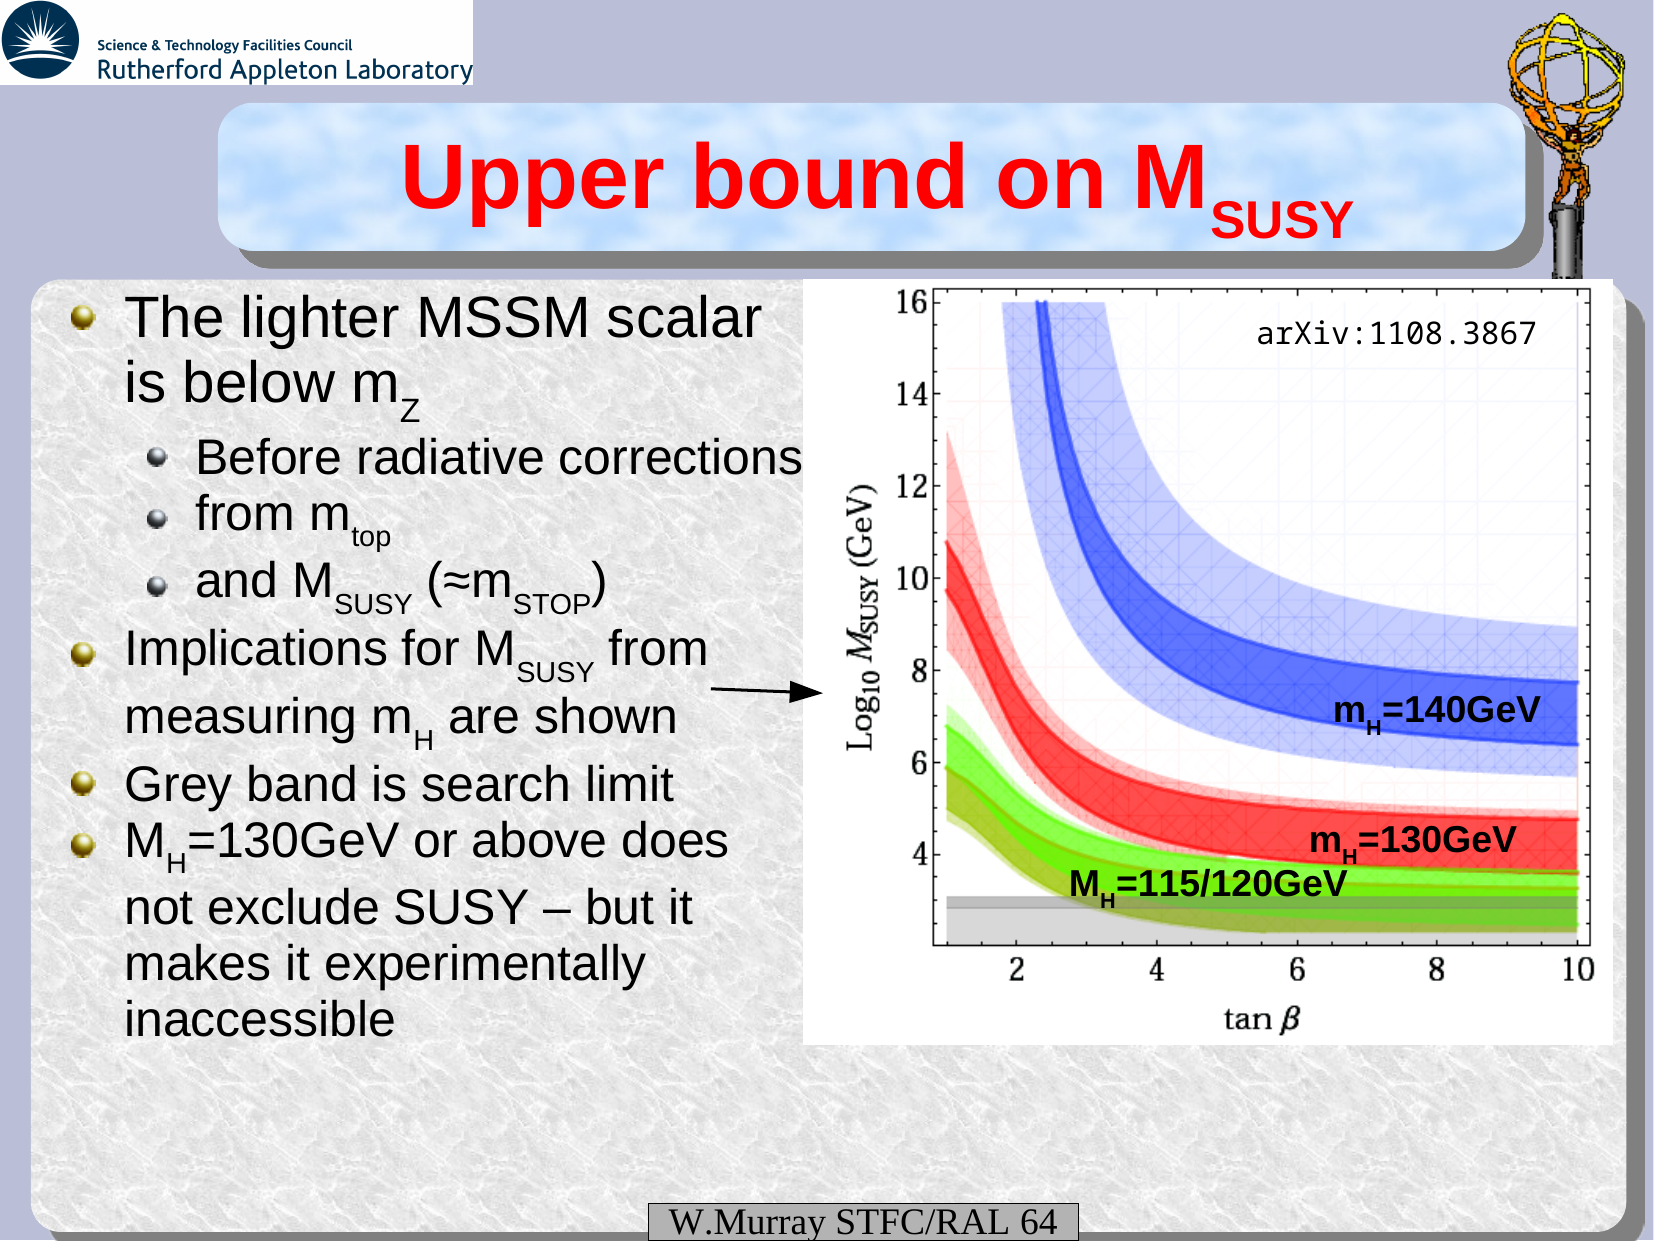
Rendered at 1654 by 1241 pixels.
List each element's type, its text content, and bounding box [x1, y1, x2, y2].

text_box mH=130GeV [1294, 807, 1554, 873]
title Upper bound on MSUSY [244, 112, 1512, 263]
picture [0, 0, 473, 85]
text_box MH=115/120GeV [1054, 851, 1383, 917]
picture [30, 0, 1654, 1232]
text_box mH=140GeV [1318, 677, 1578, 743]
list The lighter MSSM scalar is below mZ Before radiative corrections from mtop and MSUSY (≈mSTOP) Implications for MSUSY from measuring mH are shown Grey band is search limit MH=130GeV or above does not exclude SUSY – but it makes it experimentally inaccessible [53, 285, 808, 1061]
text_box arXiv:1108.3867 [1241, 308, 1554, 381]
